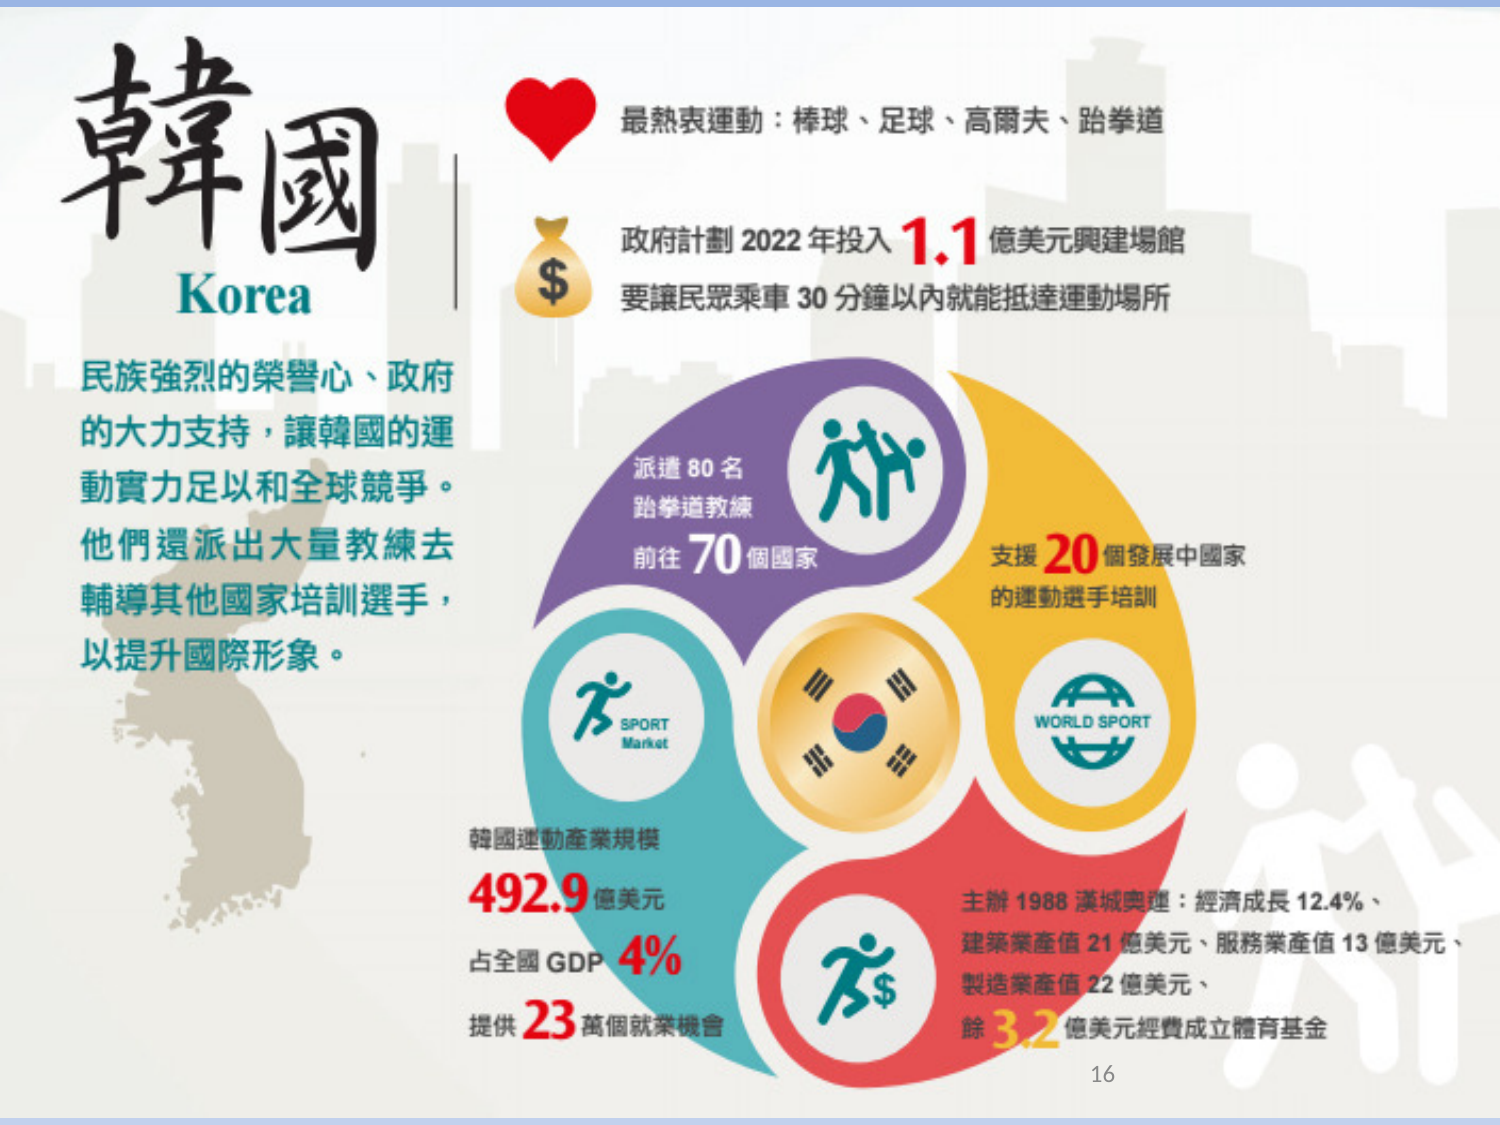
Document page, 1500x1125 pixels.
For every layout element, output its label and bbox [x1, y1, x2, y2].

text_box [1074, 1042, 1426, 1103]
picture [0, 7, 1500, 1118]
